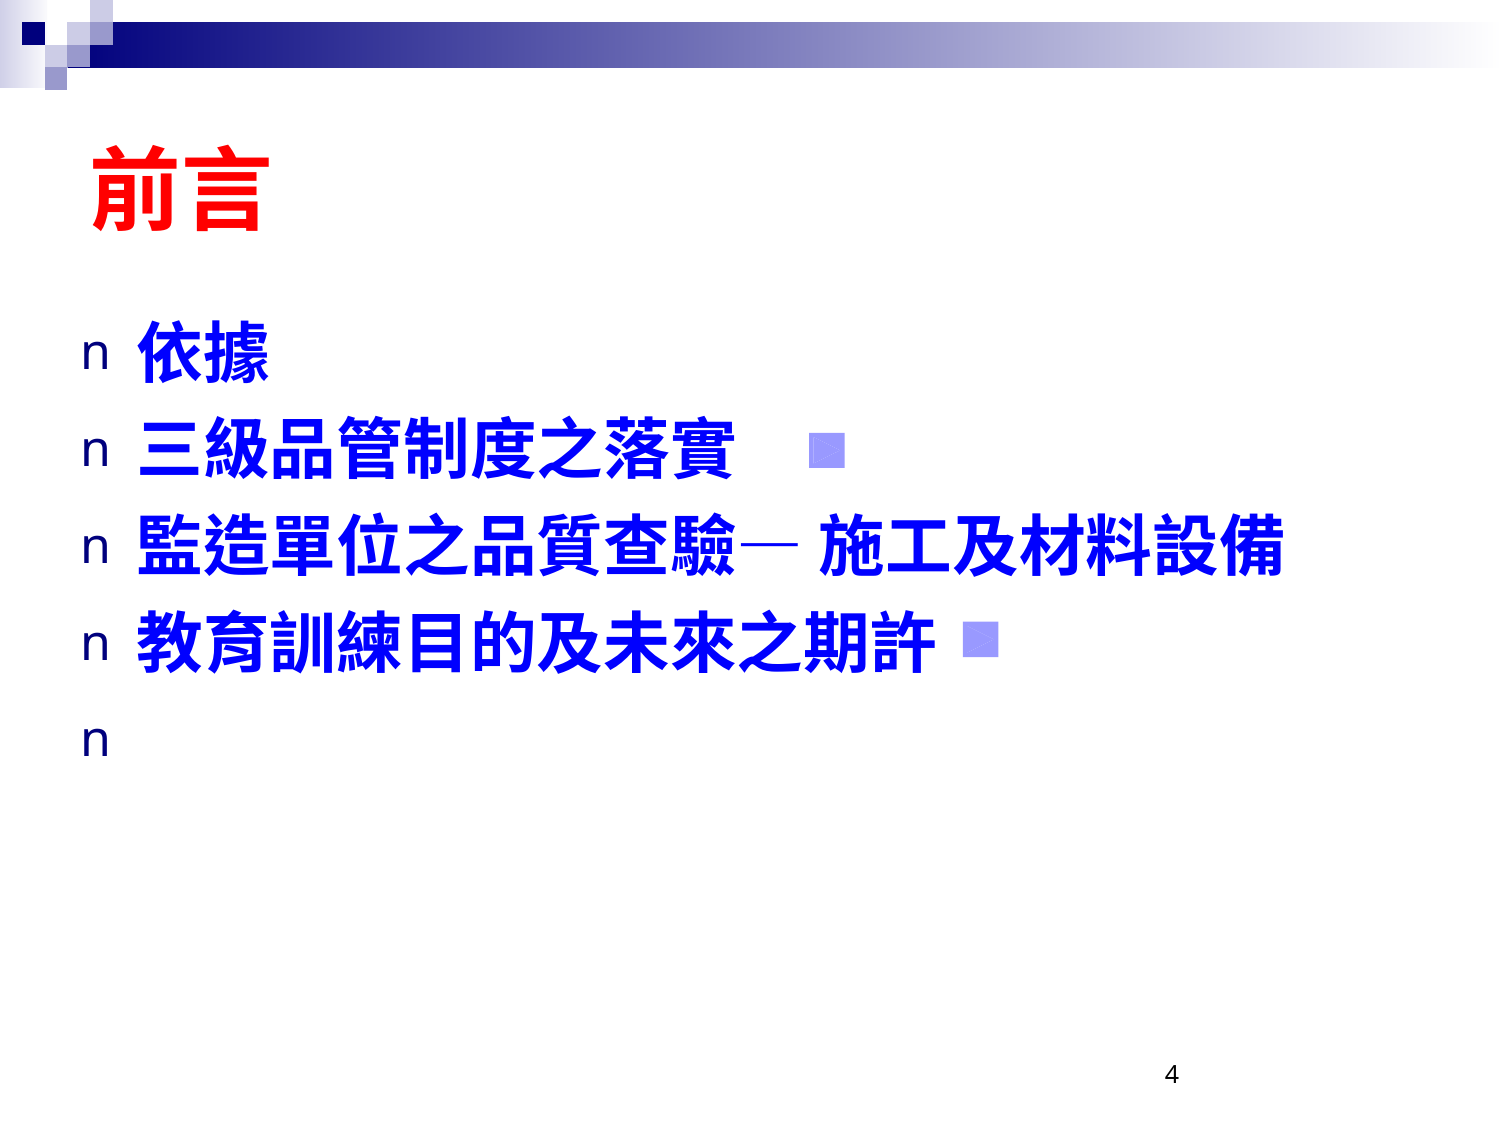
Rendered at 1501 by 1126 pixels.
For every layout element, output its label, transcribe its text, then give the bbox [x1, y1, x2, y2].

text_box [1149, 1025, 1501, 1101]
text_box [962, 621, 999, 658]
list 依據 三級品管制度之落實 監造單位之品質查驗— 施工及材料設備 教育訓練目的及未來之期許 [65, 302, 1415, 941]
title 前言 [74, 75, 1426, 300]
text_box [809, 432, 845, 468]
